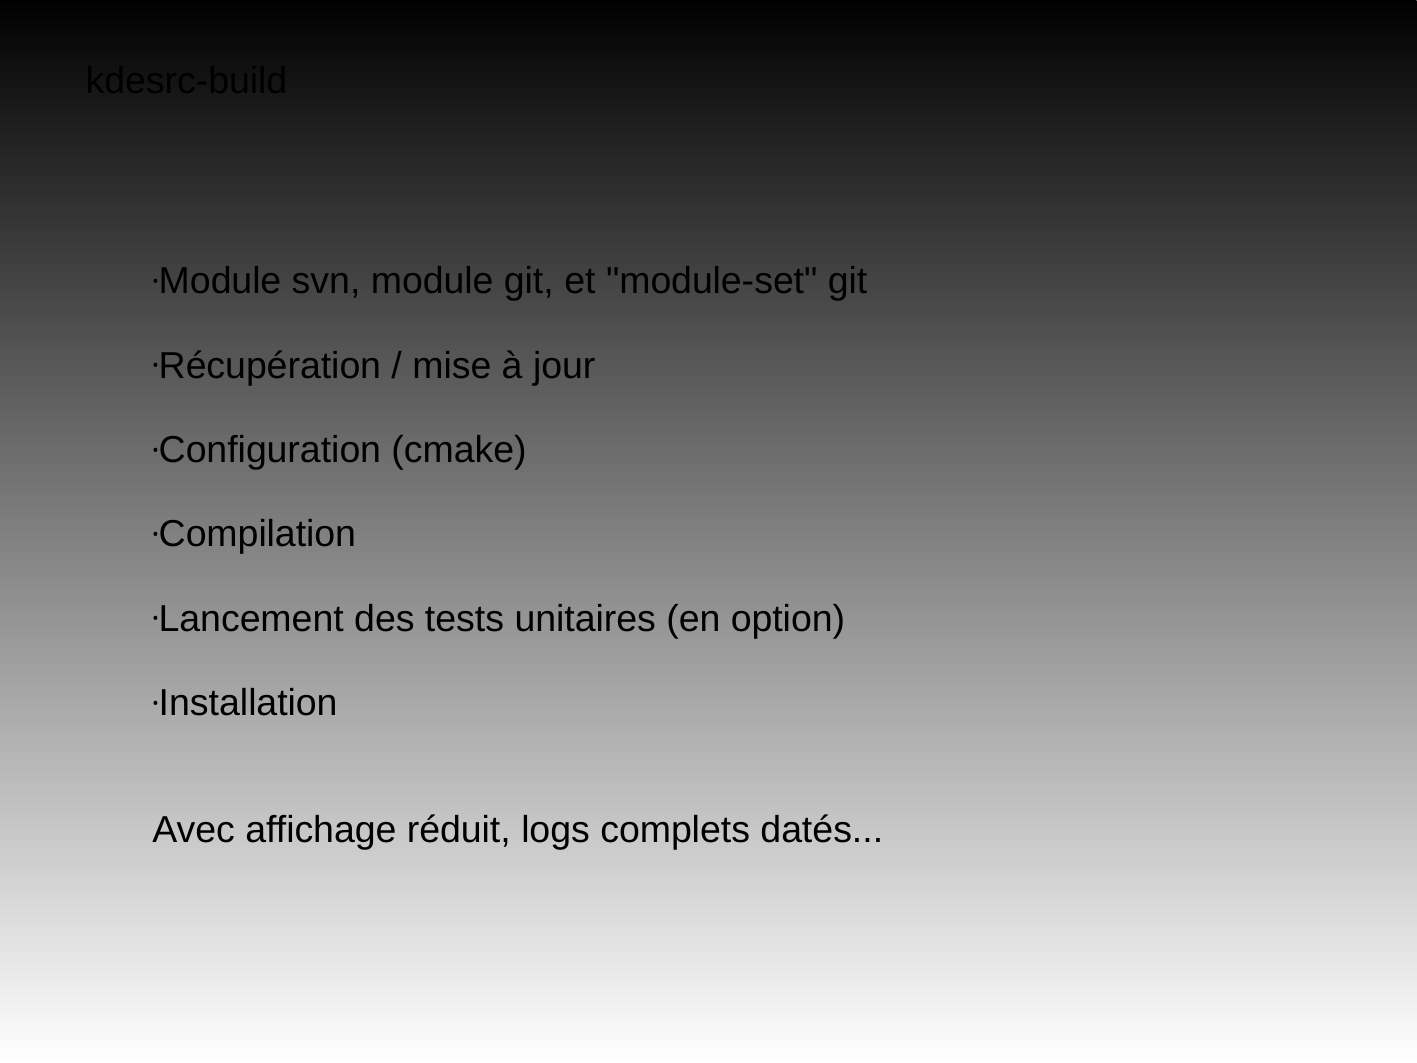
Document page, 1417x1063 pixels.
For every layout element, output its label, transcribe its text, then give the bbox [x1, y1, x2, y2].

list Module svn, module git, et "module-set" git Récupération / mise à jour Configuration (cmake) Compilation Lancement des tests unitaires (en option) Installation Avec affichage réduit, logs complets datés... [137, 252, 1272, 901]
title kdesrc-build [70, 51, 1346, 222]
